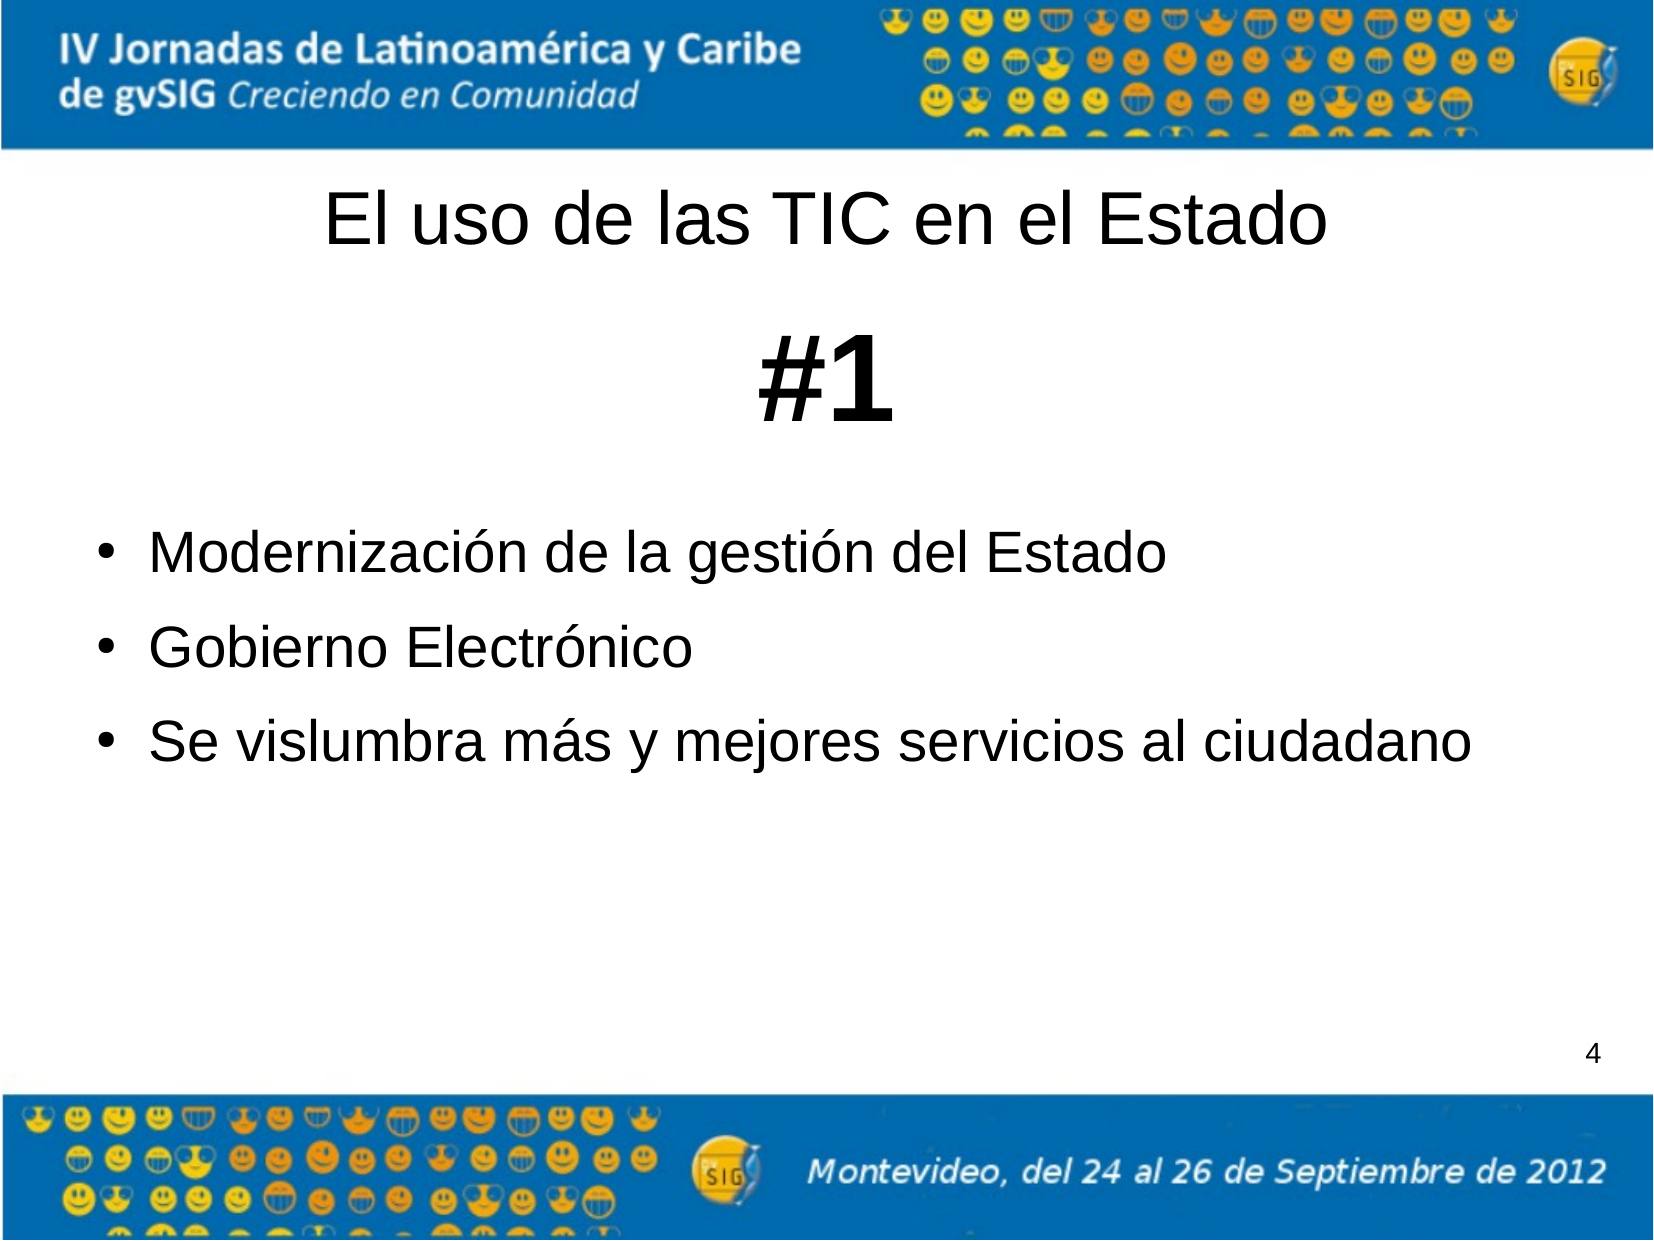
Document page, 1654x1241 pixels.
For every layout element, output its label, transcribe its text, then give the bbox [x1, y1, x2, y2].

title #1 [82, 307, 1571, 448]
title El uso de las TIC en el Estado [82, 168, 1571, 269]
list Modernización de la gestión del Estado Gobierno Electrónico Se vislumbra más y mejores servicios al ciudadano [78, 519, 1571, 1086]
picture [0, 0, 1654, 1240]
